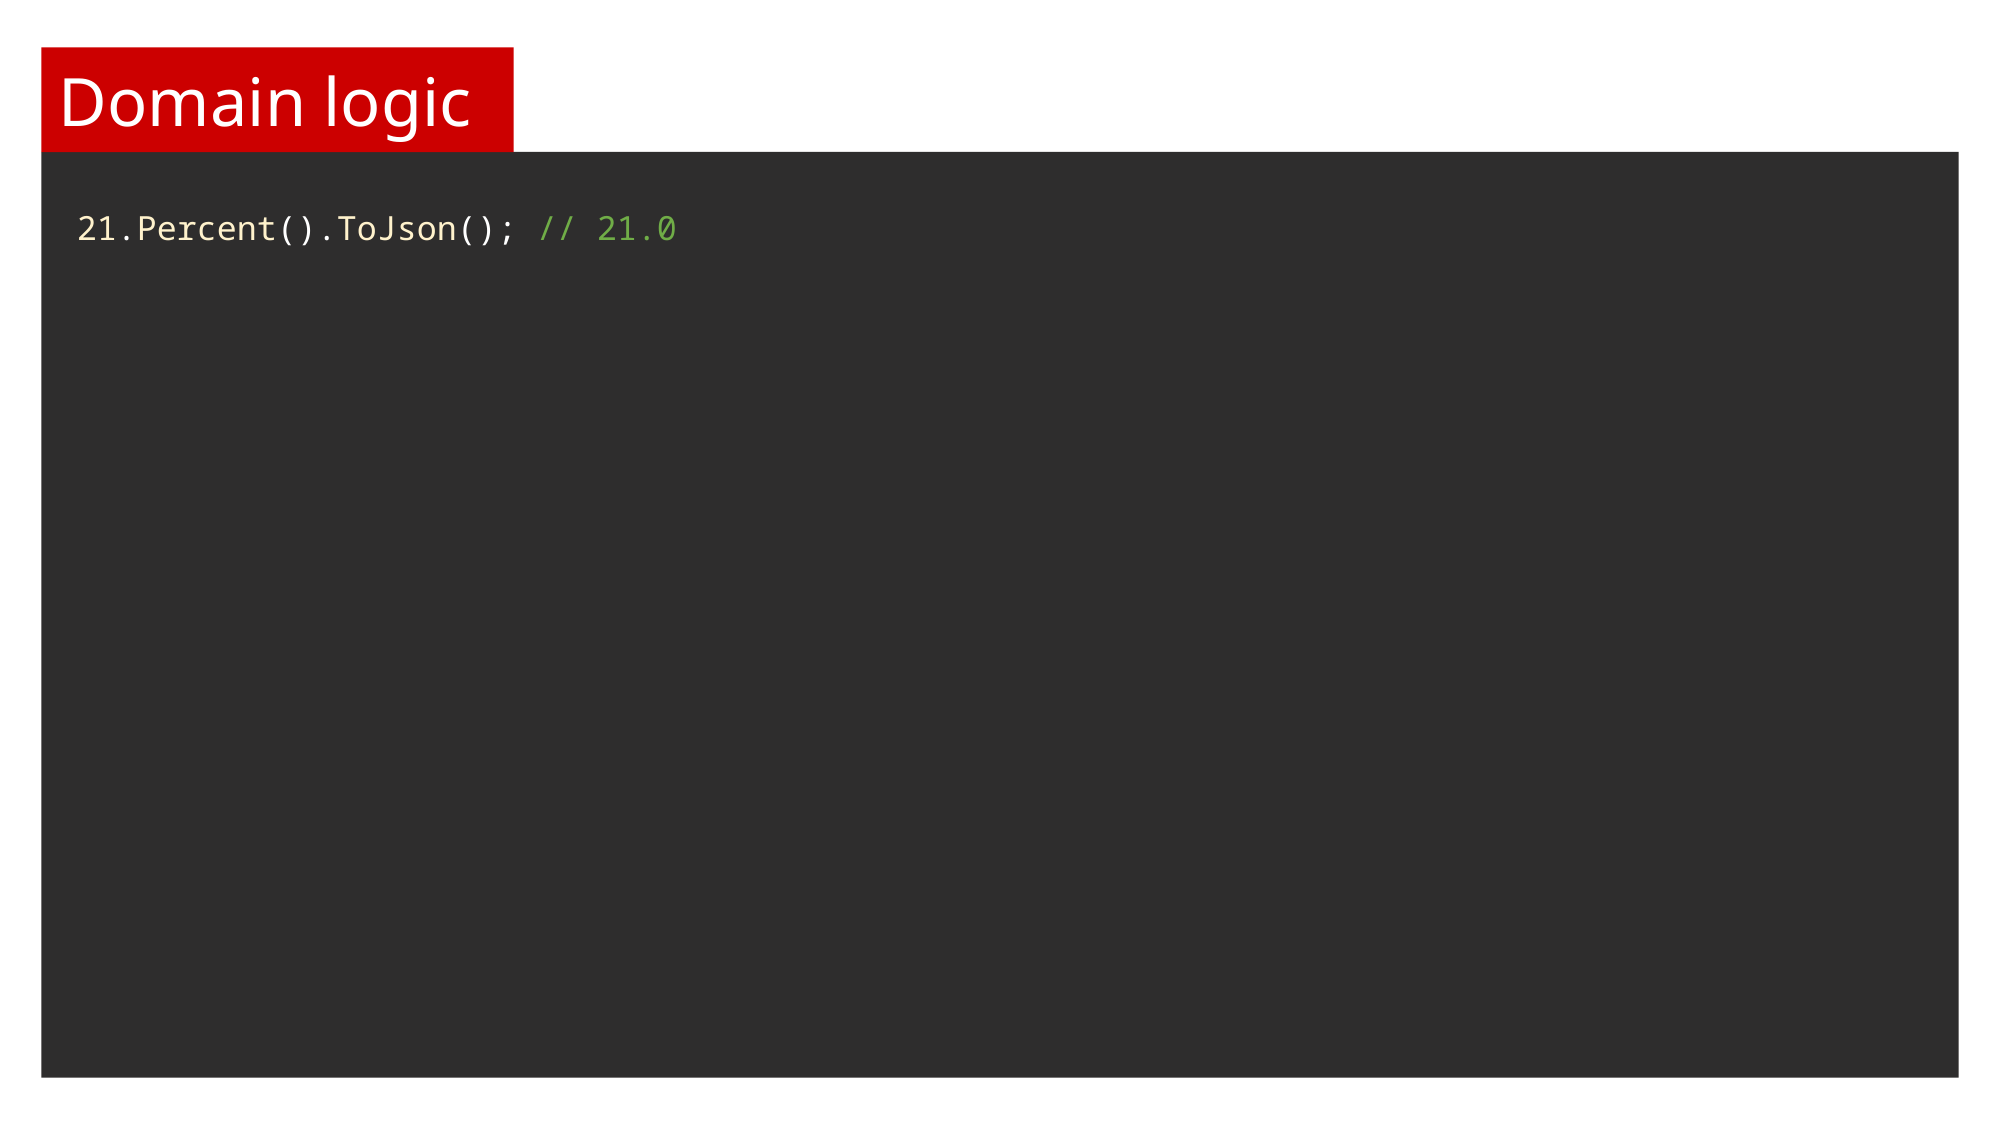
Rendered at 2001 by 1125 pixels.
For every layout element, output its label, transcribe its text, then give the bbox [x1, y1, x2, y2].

text_box [41, 152, 1959, 1078]
text_box Domain logic [41, 47, 514, 153]
text_box 21.Percent().ToJson(); // 21.0 [41, 152, 1602, 248]
